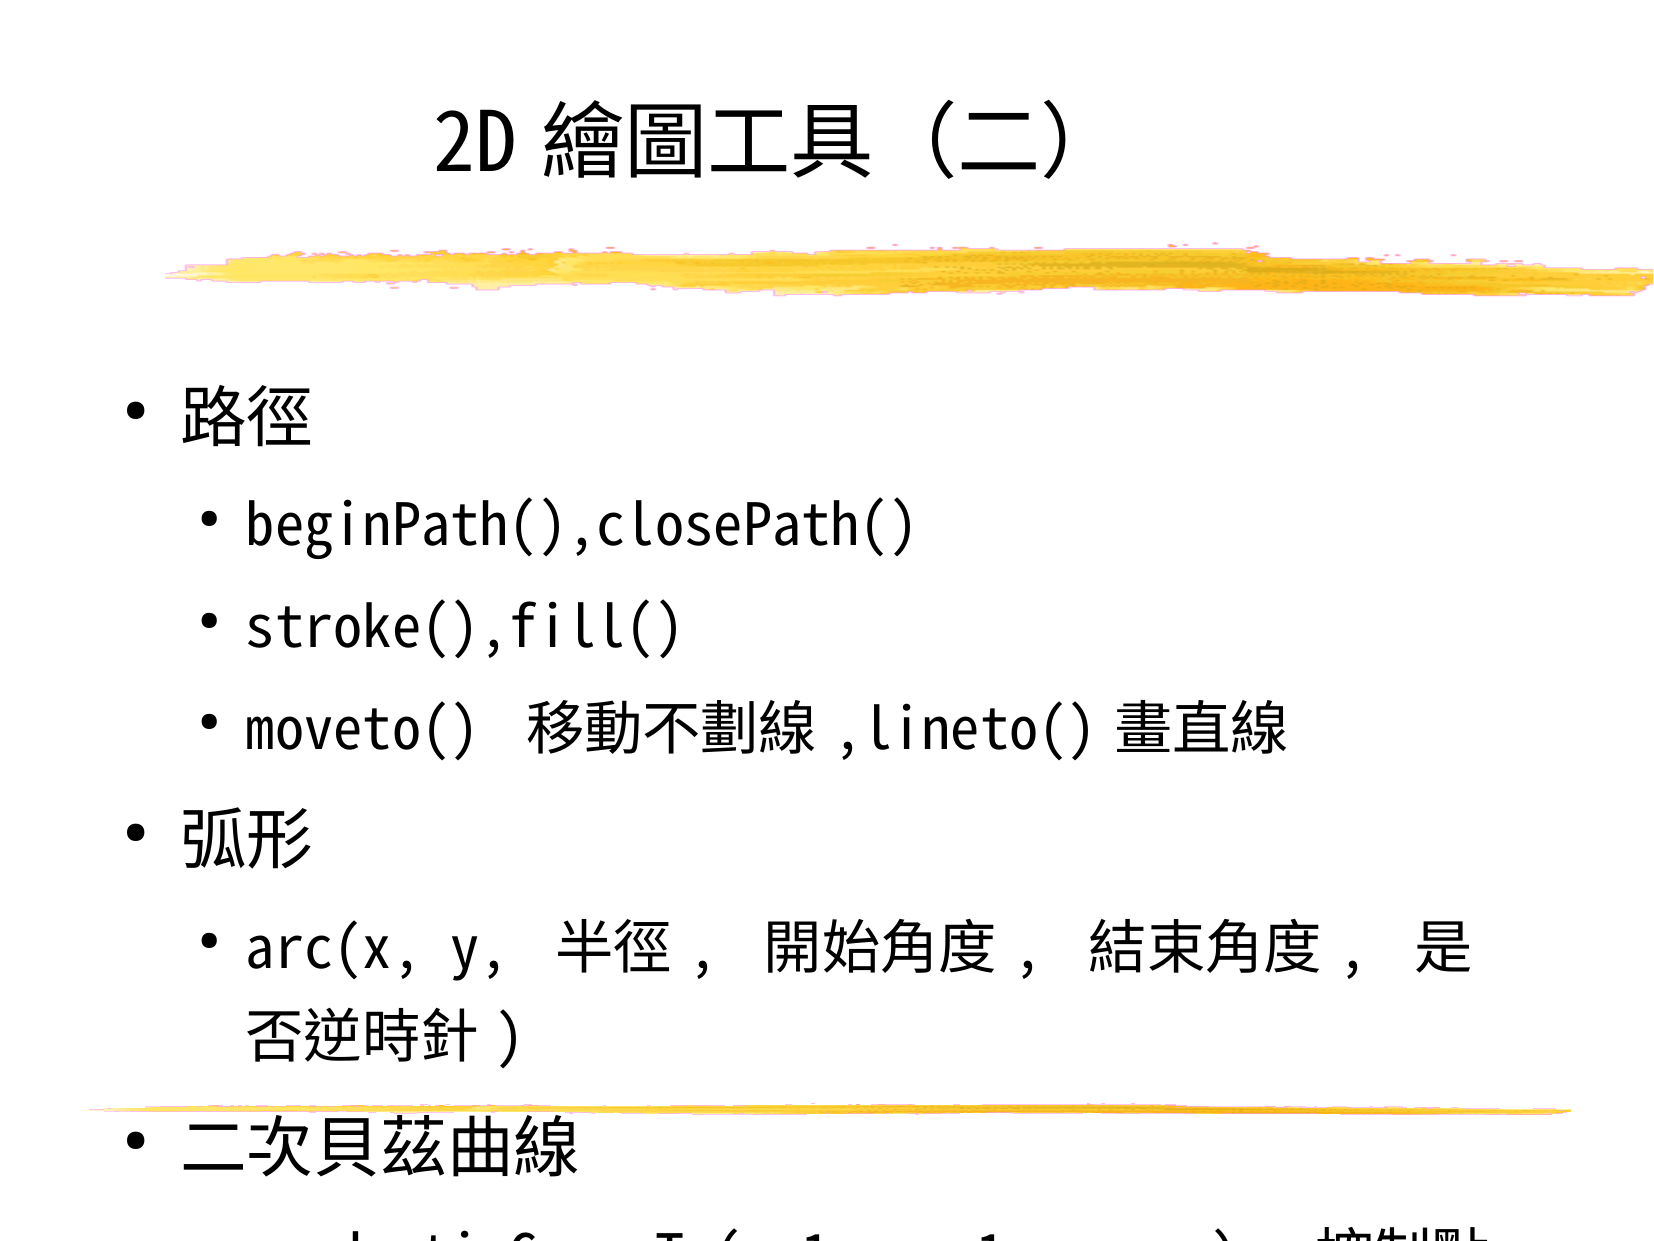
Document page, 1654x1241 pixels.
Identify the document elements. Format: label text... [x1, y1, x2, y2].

picture [82, 1102, 124, 1117]
list 路徑 beginPath(),closePath() stroke(),fill() moveto() 移動不劃線,lineto()畫直線 弧形 arc(x, y, 半徑, 開始角度, 結束角度, 是否逆時針) 二次貝茲曲線 quadraticCurveTo(cp1x, cp1y, x, y)，控制點由cp1x, cp1y指定。 [124, 358, 1530, 1195]
title 2D繪圖工具（二） [76, 28, 1482, 235]
picture [165, 237, 1654, 308]
picture [1530, 1102, 1571, 1117]
